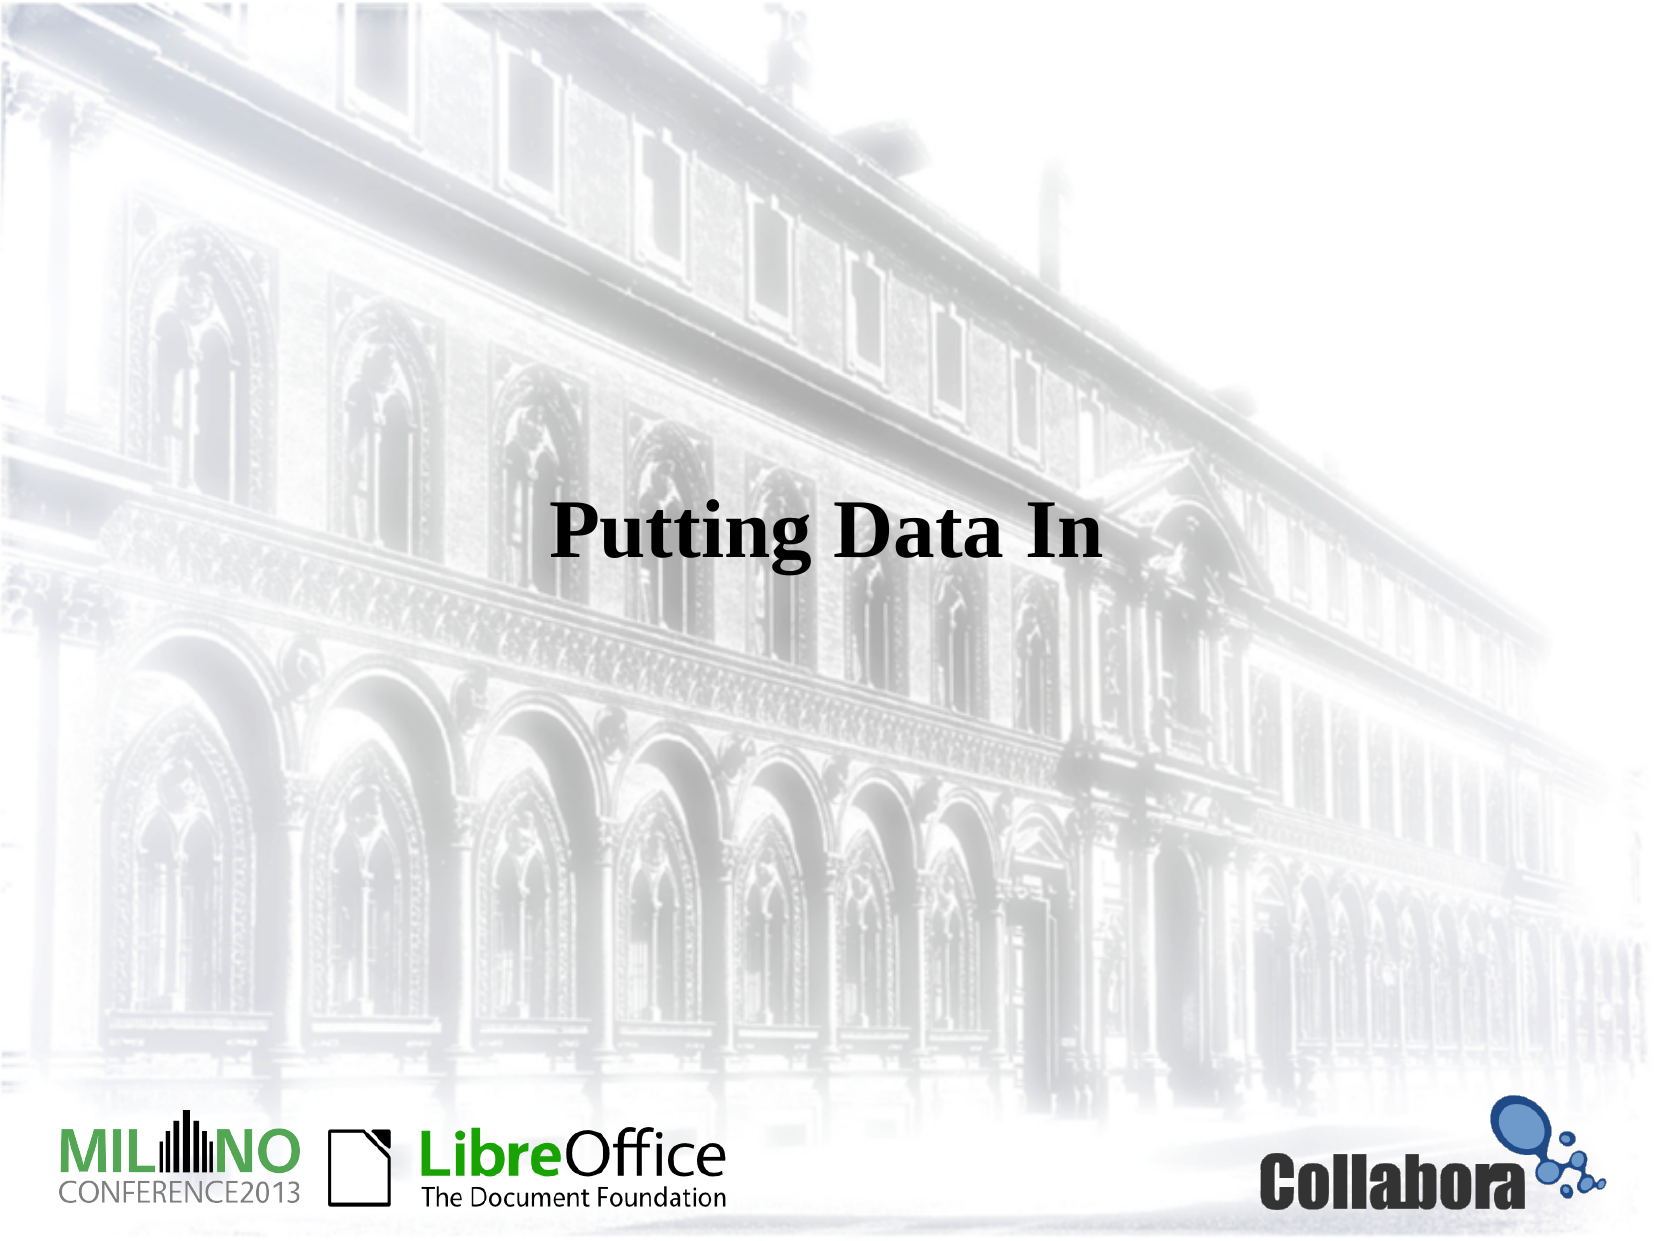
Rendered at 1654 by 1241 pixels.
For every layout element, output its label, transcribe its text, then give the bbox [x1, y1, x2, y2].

subtitle Putting Data In [82, 49, 1571, 1010]
picture [0, 2, 1652, 1241]
